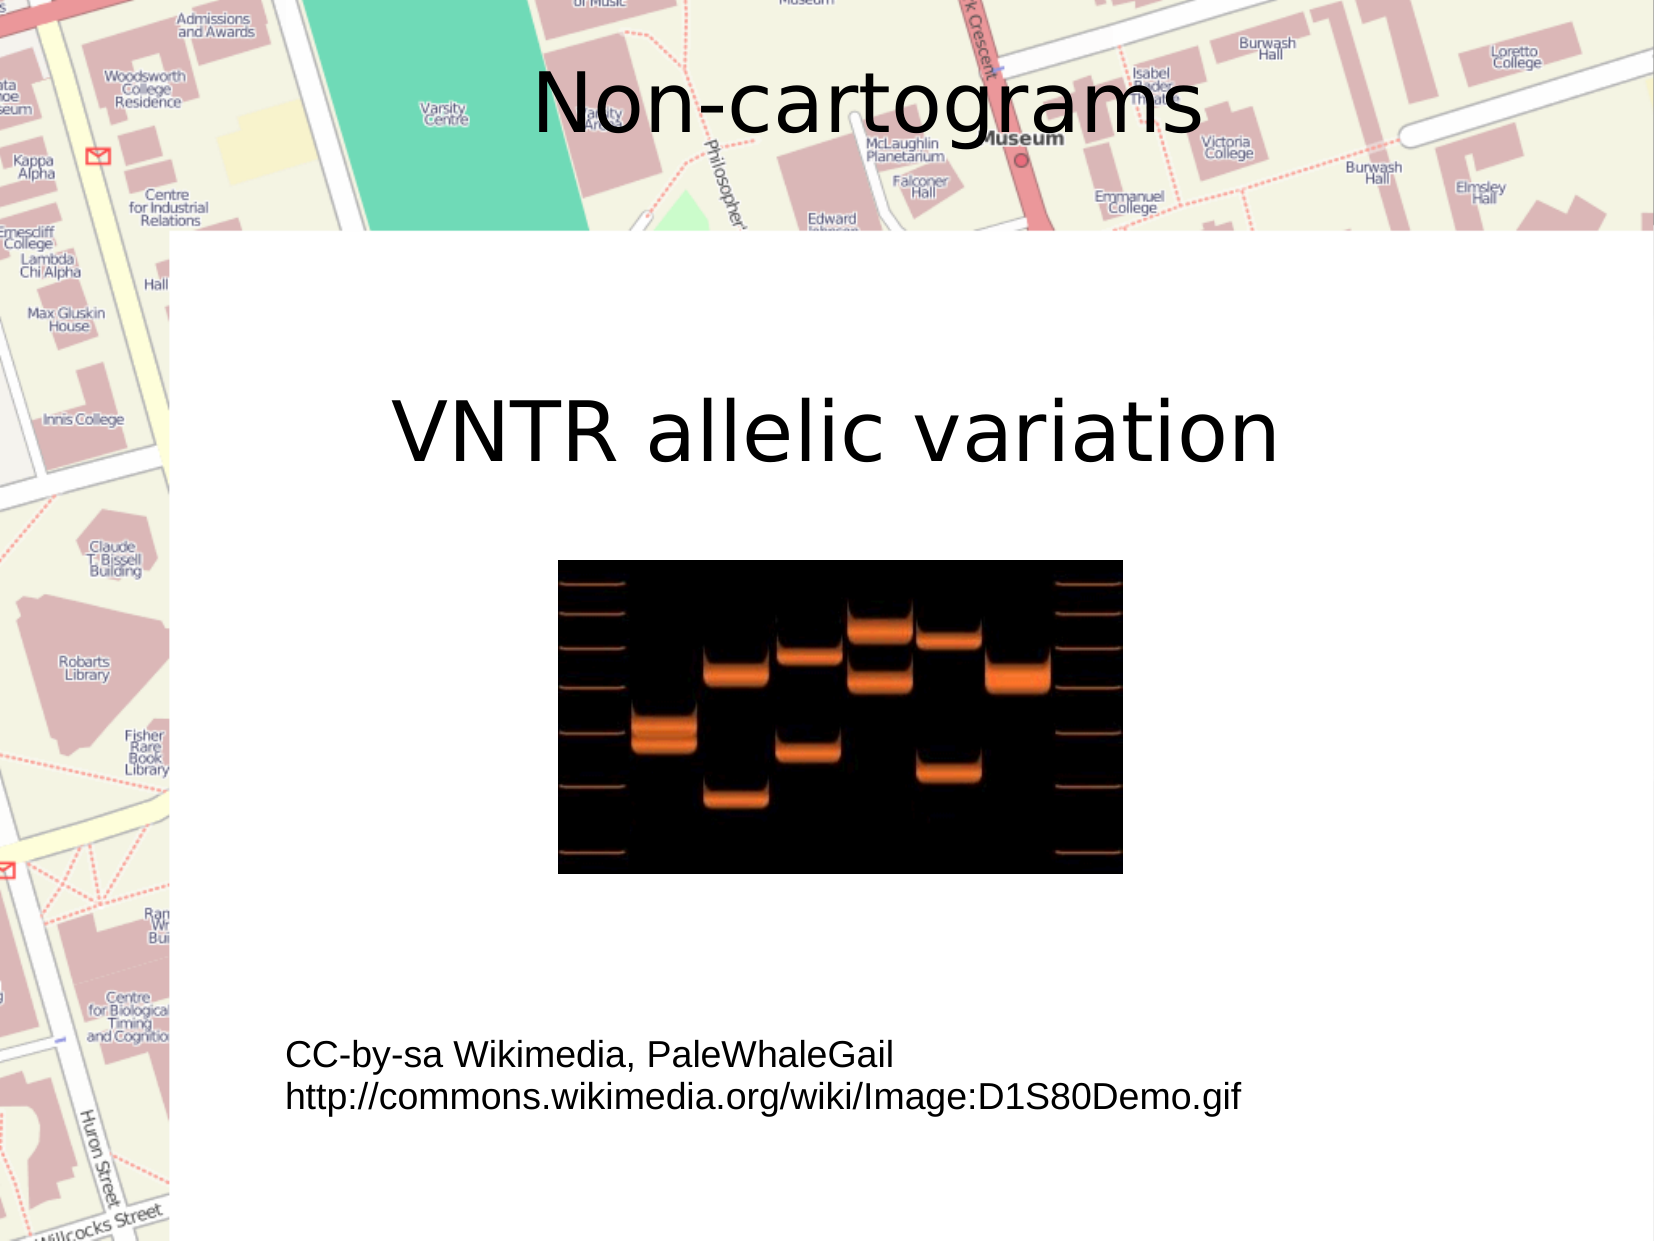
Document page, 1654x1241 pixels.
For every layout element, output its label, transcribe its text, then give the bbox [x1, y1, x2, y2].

text_box CC-by-sa Wikimedia, PaleWhaleGail http://commons.wikimedia.org/wiki/Image:D1S80Demo.gif [270, 1026, 1403, 1209]
title Non-cartograms [124, 0, 1613, 208]
picture [0, 0, 1654, 1241]
text_box VNTR allelic variation [384, 383, 1289, 772]
